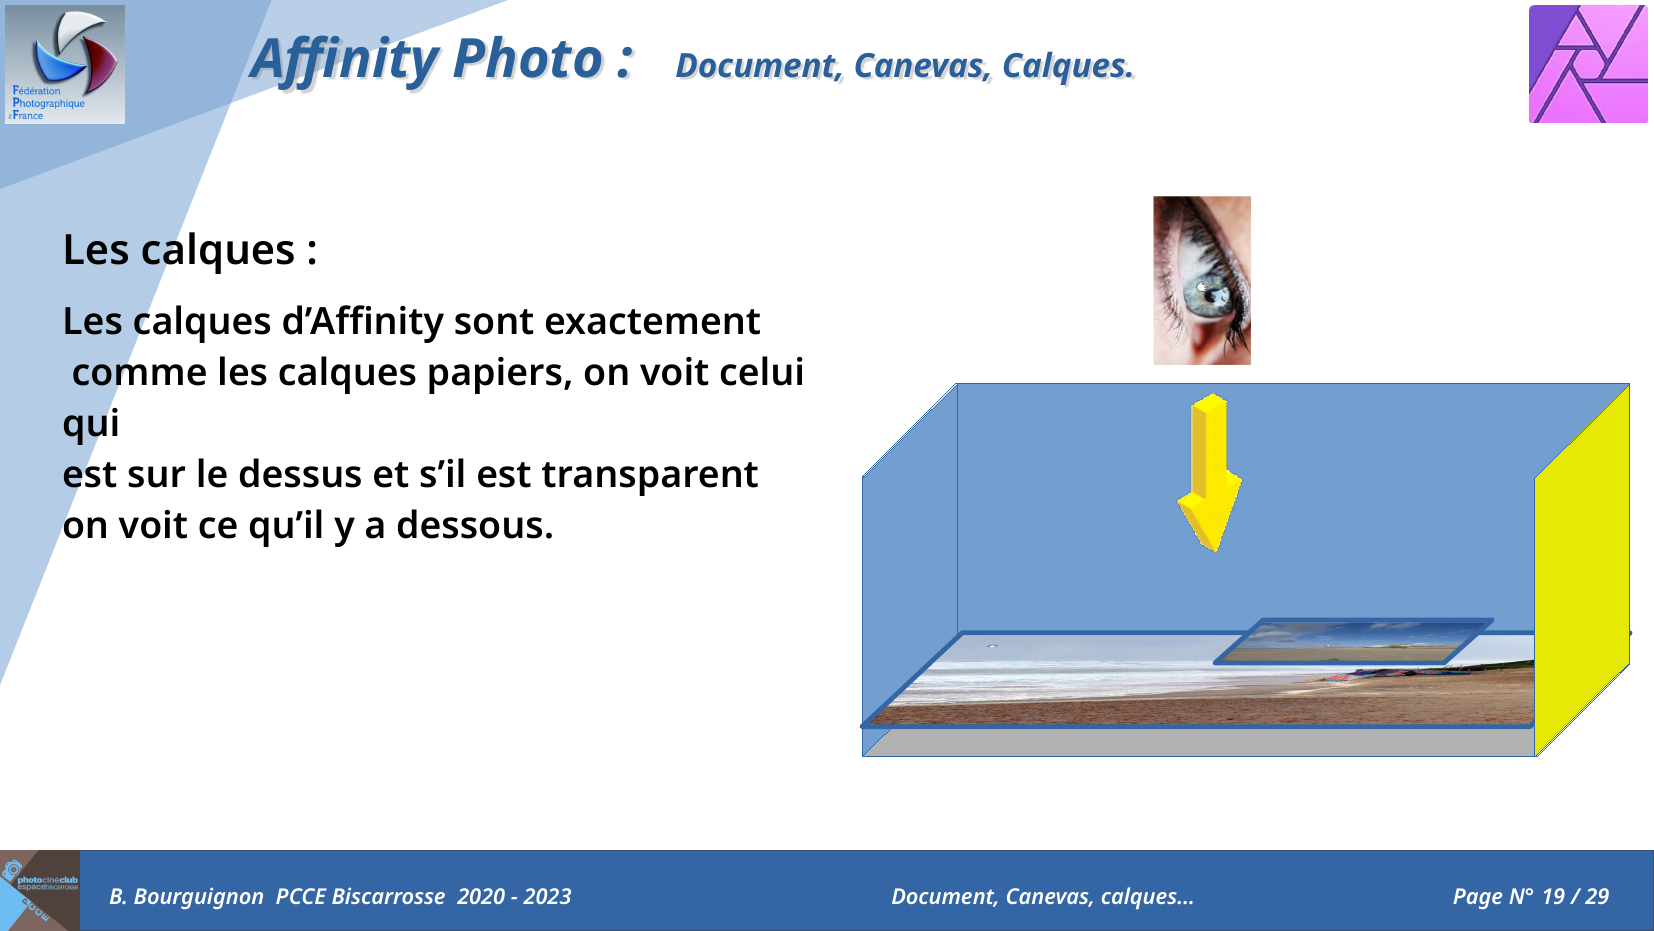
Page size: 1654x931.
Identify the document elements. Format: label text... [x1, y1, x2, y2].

picture [0, 850, 80, 931]
text_box [862, 383, 1630, 757]
text_box Les calques : Les calques d’Affinity sont exactement comme les calques papiers, on voit celui qui est sur le dessus et s’il est transparent on voit ce qu’il y a dessous. [47, 212, 827, 487]
picture [1219, 622, 1488, 661]
picture [5, 5, 125, 124]
picture [1529, 5, 1648, 123]
picture [1153, 196, 1251, 366]
picture [866, 635, 1534, 725]
picture [1163, 372, 1268, 568]
text_box [23, 224, 662, 817]
